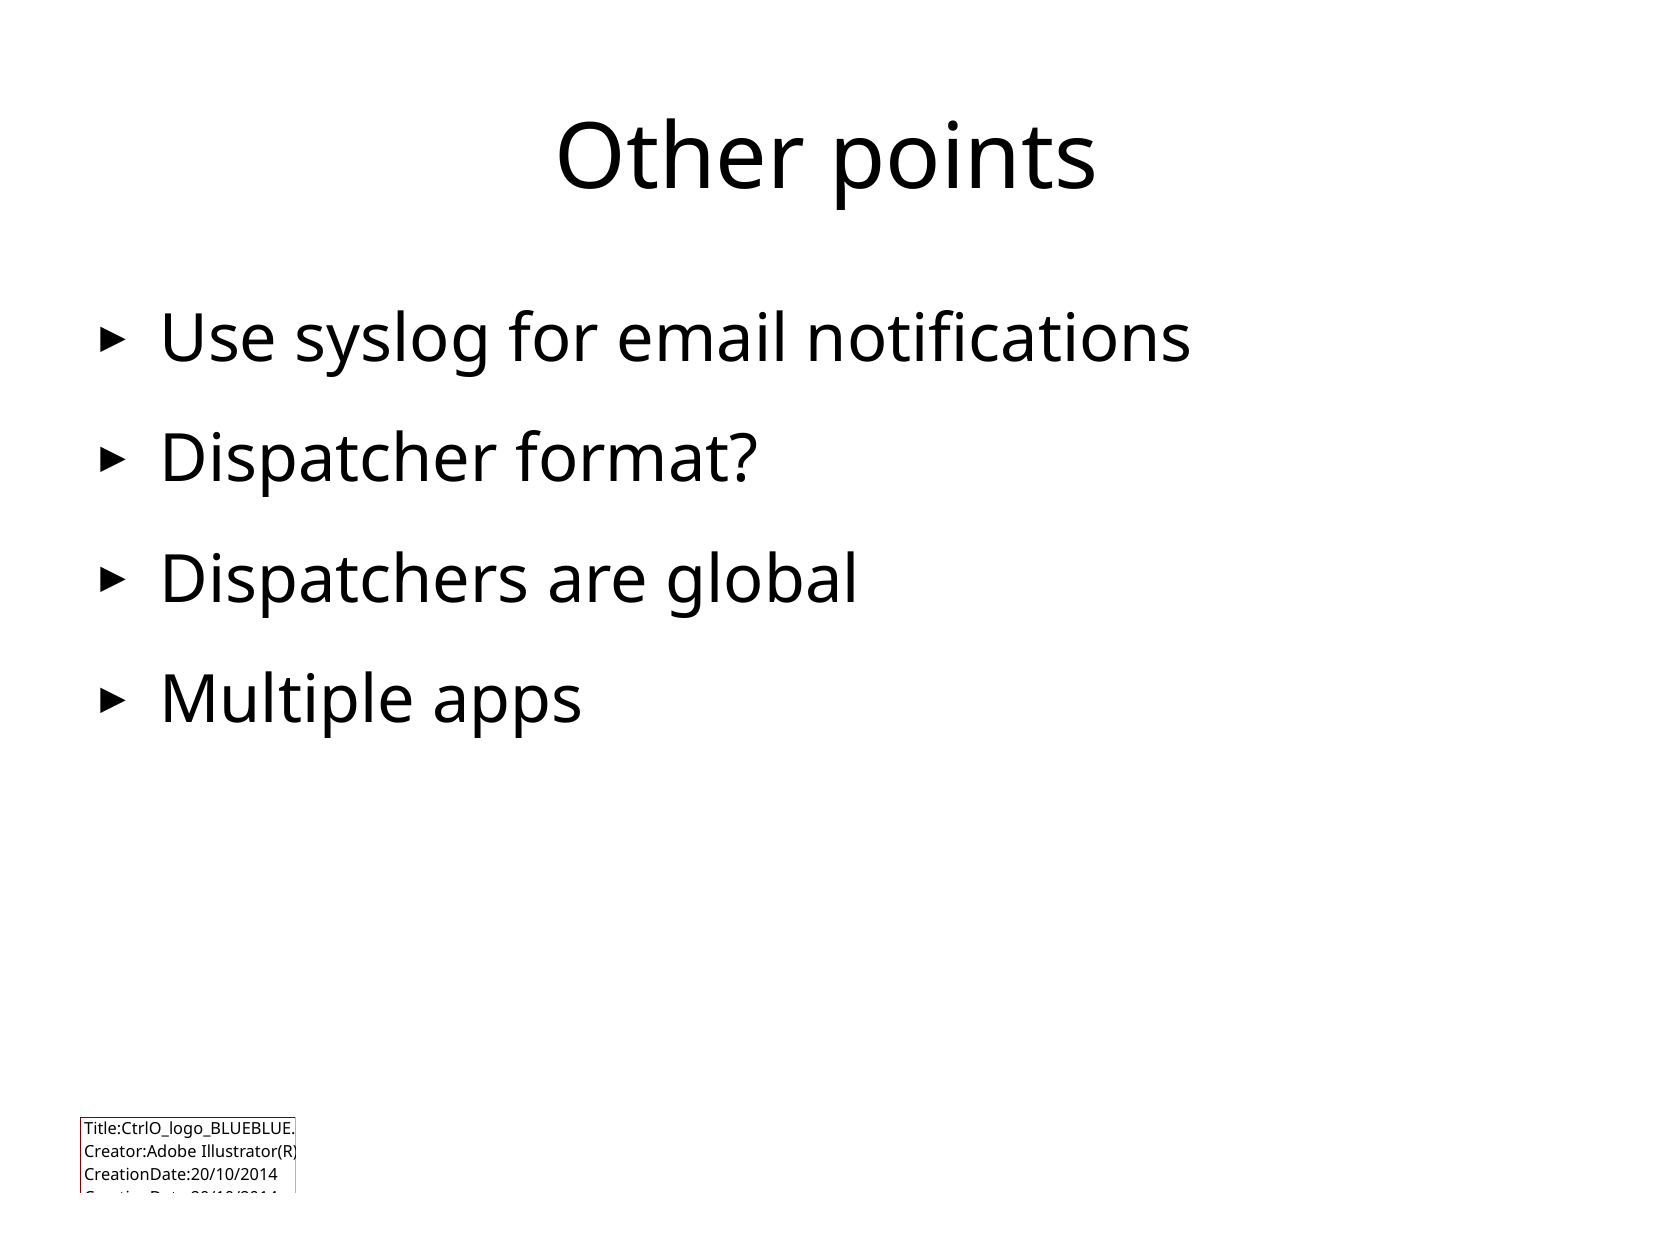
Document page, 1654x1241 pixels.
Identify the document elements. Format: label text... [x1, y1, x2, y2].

list Use syslog for email notifications Dispatcher format? Dispatchers are global Multiple apps [82, 290, 1571, 1010]
title Other points [82, 49, 1571, 257]
